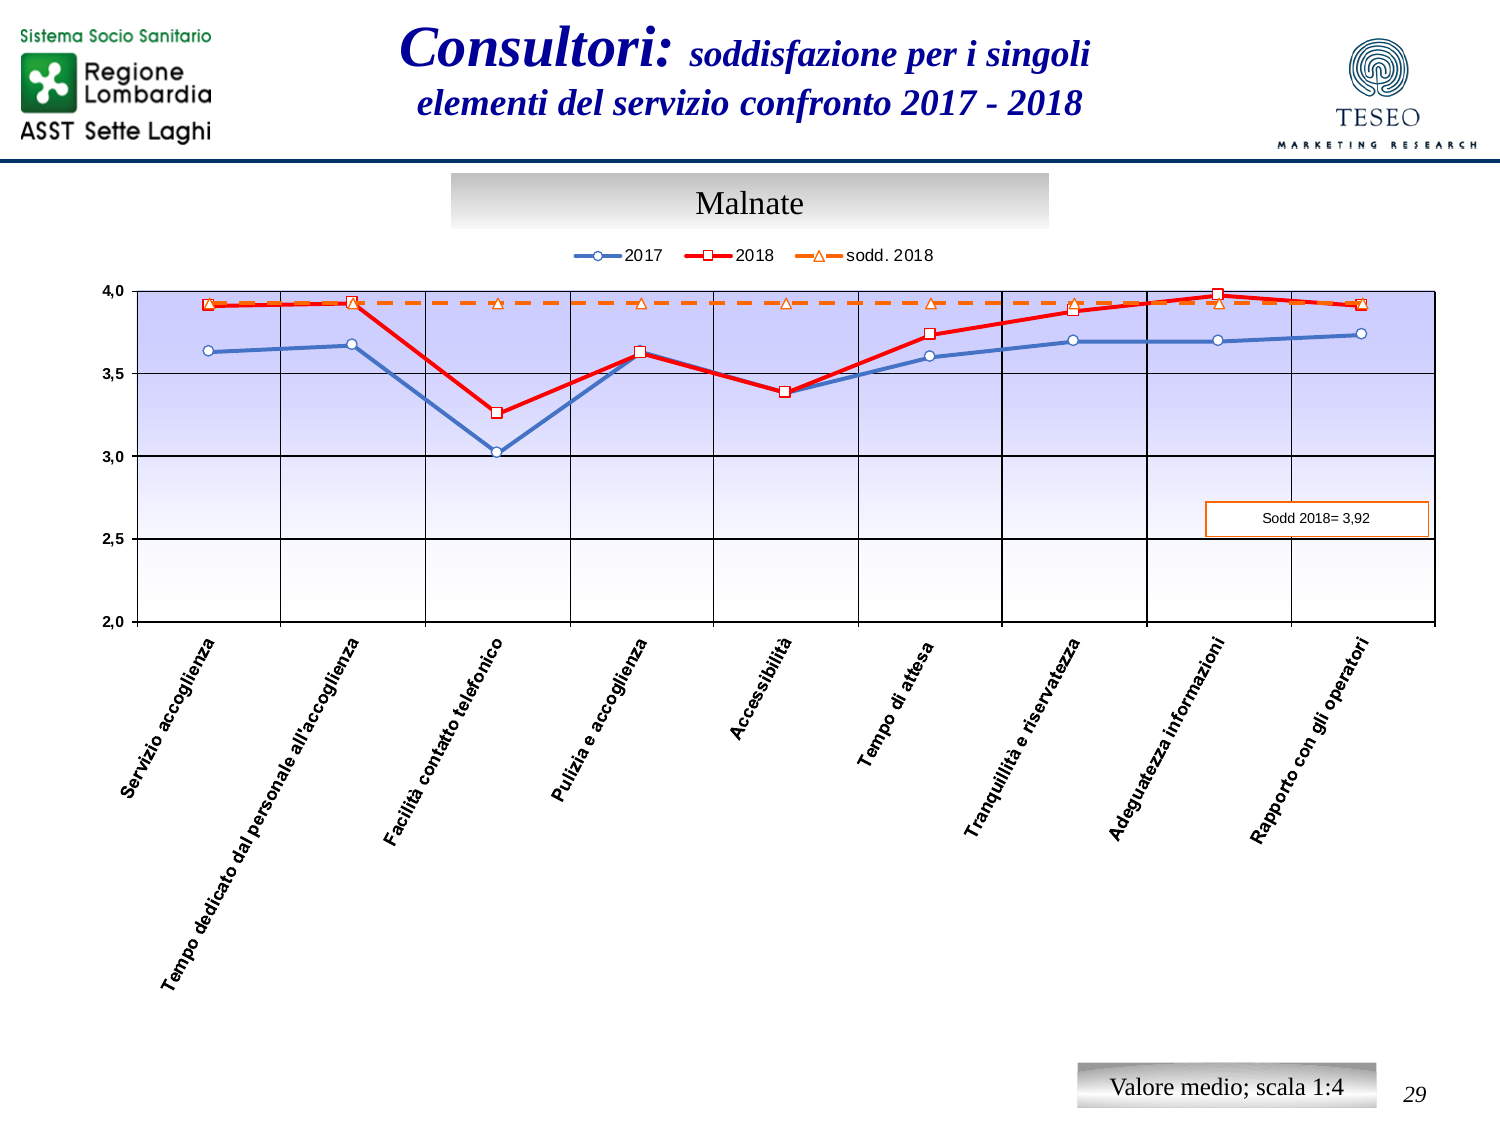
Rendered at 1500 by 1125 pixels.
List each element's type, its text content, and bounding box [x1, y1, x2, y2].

picture [1294, 30, 1481, 149]
picture [21, 26, 206, 148]
picture [61, 230, 1439, 1014]
text_box Malnate [451, 173, 1049, 229]
text_box Valore medio; scala 1:4 [1077, 1062, 1377, 1108]
text_box Consultori: soddisfazione per i singoli elementi del servizio confronto 2017 - 2018 [206, 25, 1294, 151]
